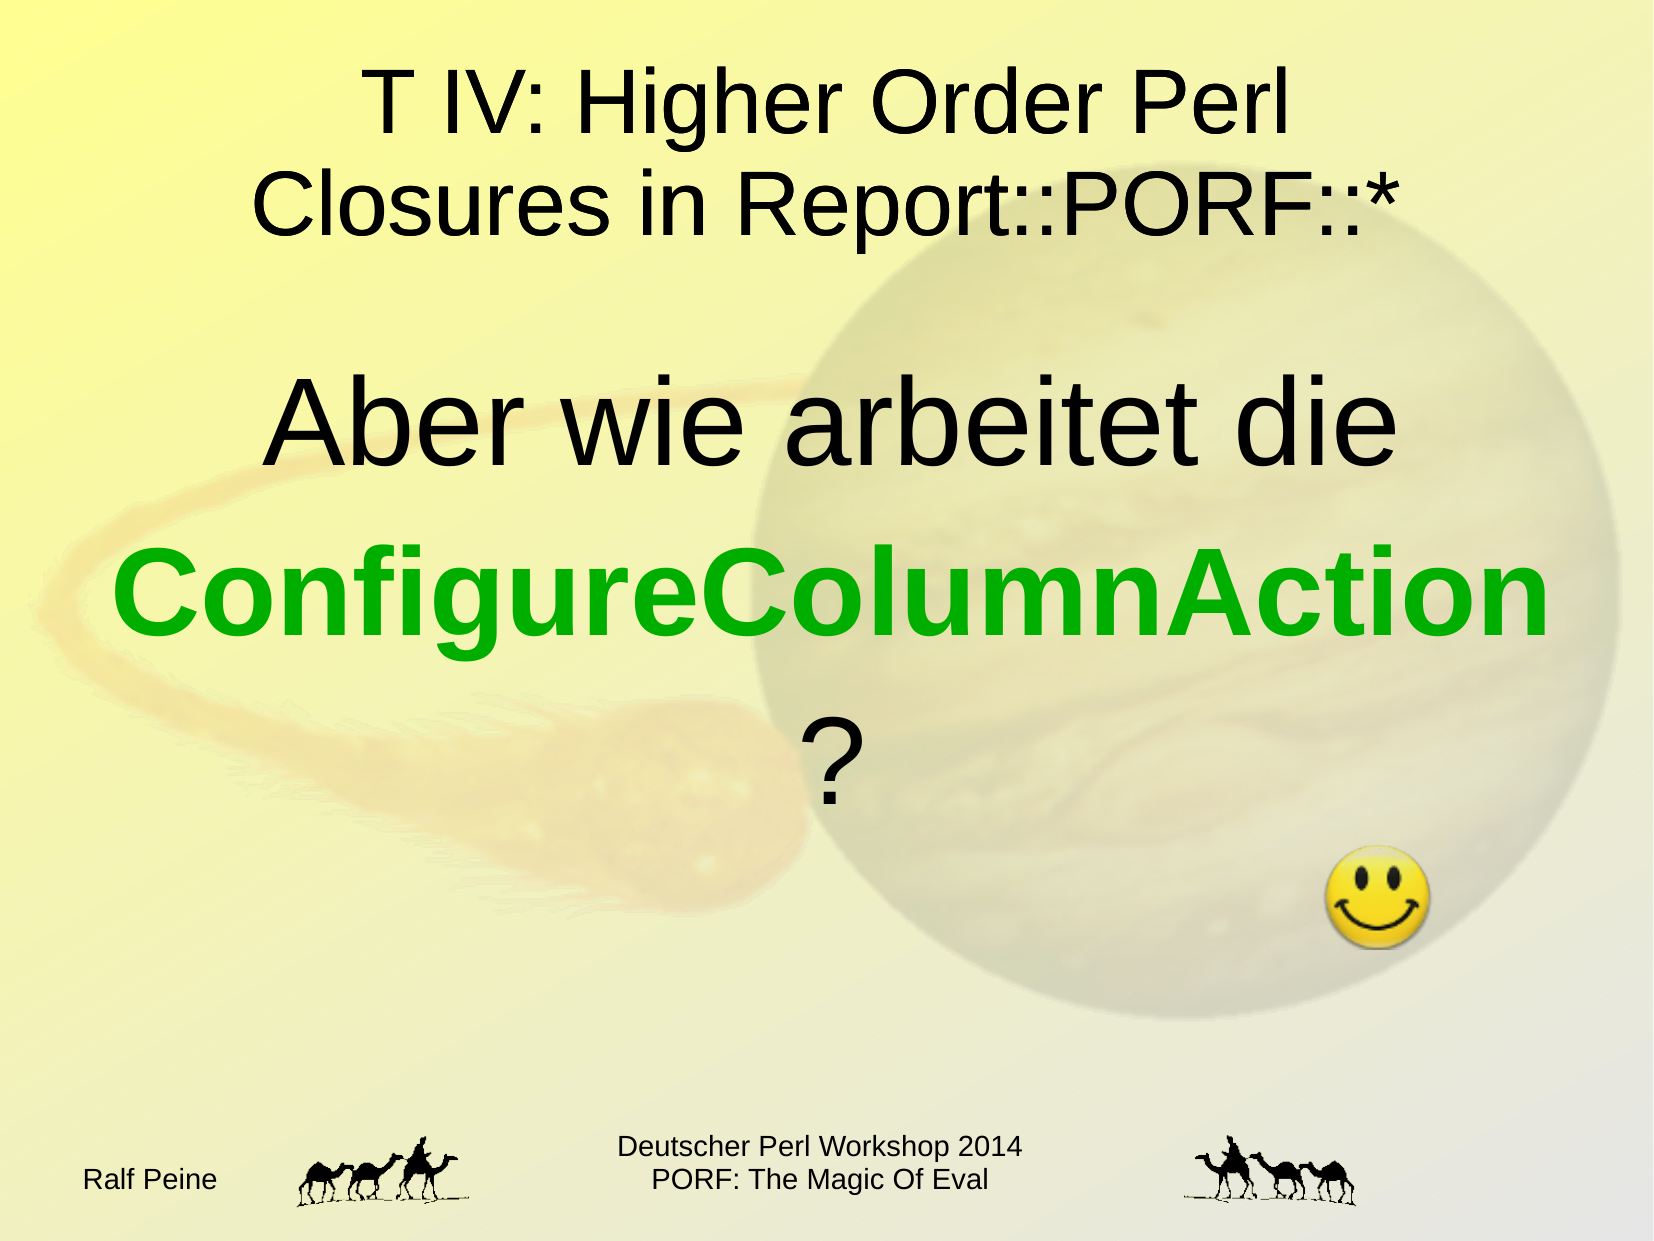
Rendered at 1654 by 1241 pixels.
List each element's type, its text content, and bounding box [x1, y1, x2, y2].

picture [291, 1134, 469, 1214]
picture [3, 138, 1654, 1054]
list Aber wie arbeitet die ConfigureColumnAction ? [23, 352, 1570, 1106]
title T IV: Higher Order Perl Closures in Report::PORF::* [82, 49, 1571, 257]
picture [1184, 1133, 1362, 1213]
picture [1322, 845, 1434, 950]
